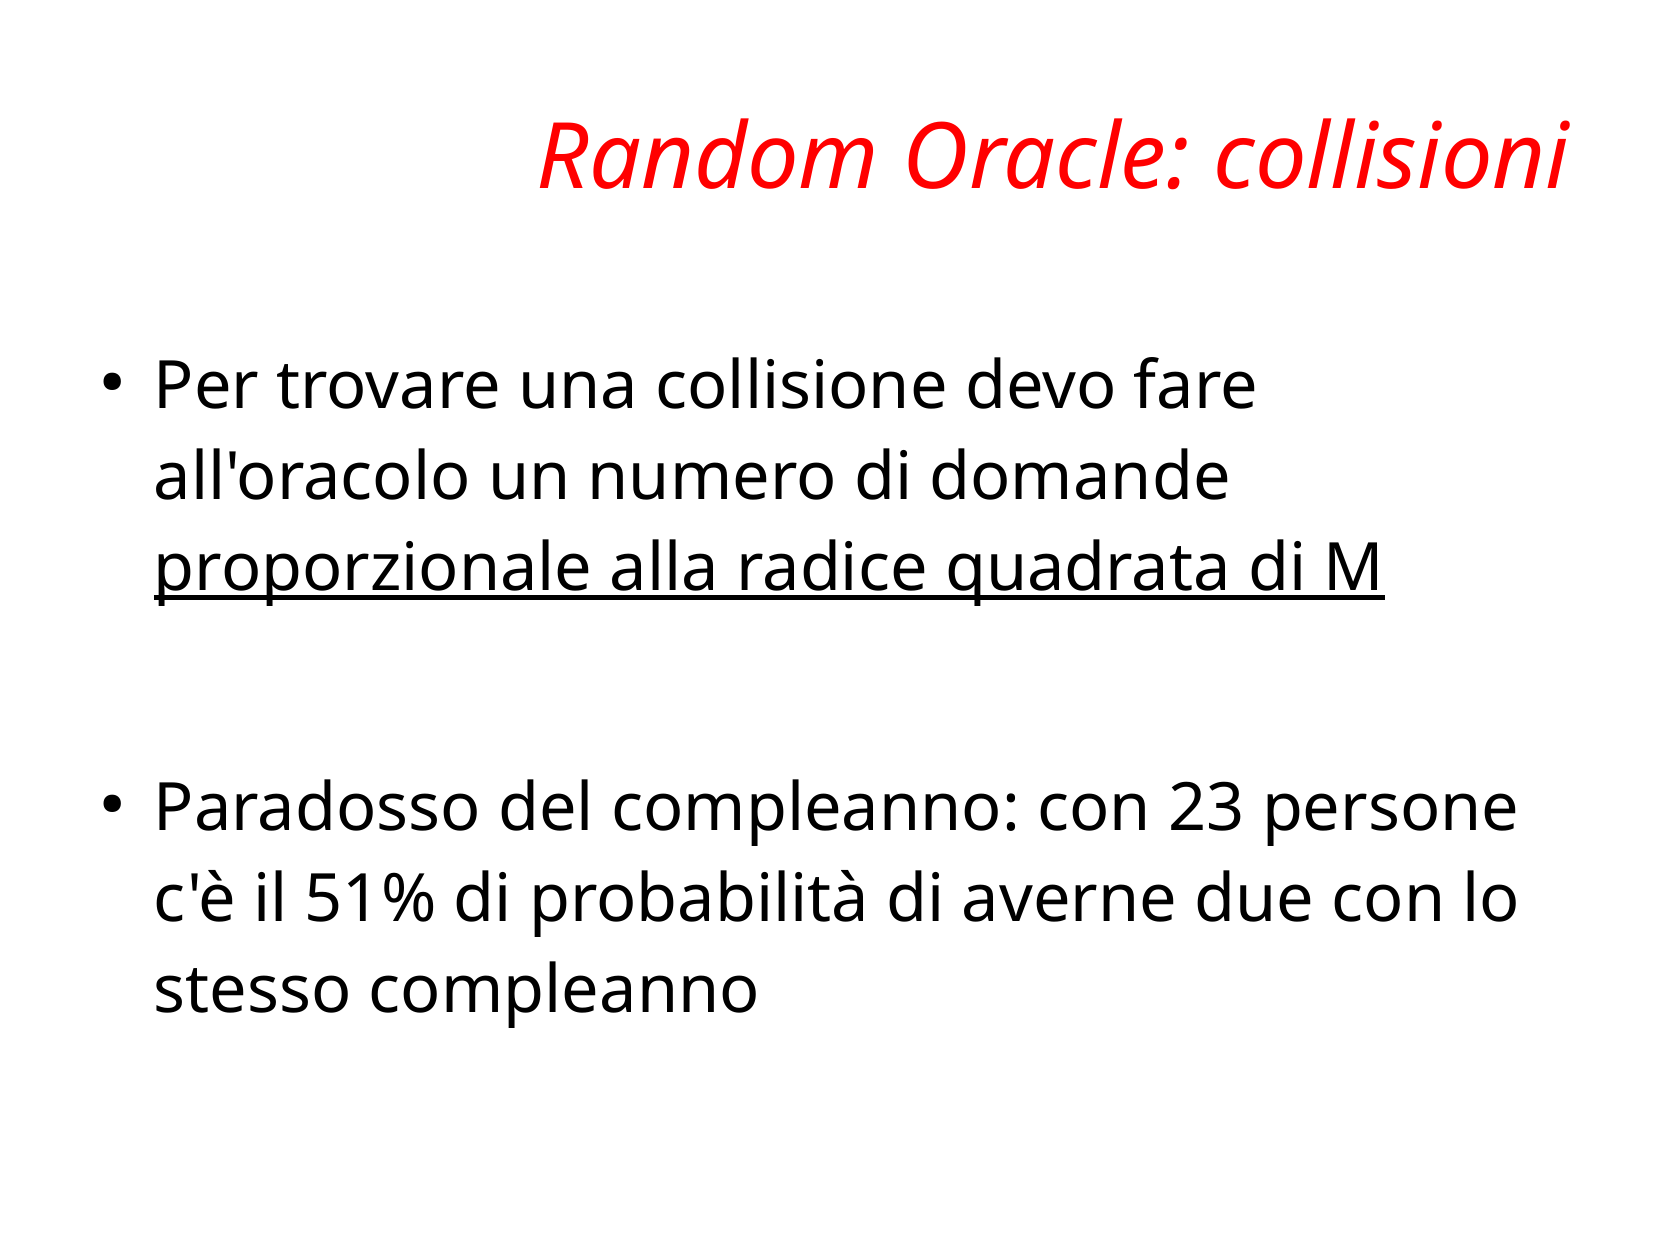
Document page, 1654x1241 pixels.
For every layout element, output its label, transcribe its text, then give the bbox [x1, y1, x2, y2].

list Per trovare una collisione devo fare all'oracolo un numero di domande proporzionale alla radice quadrata di M Paradosso del compleanno: con 23 persone c'è il 51% di probabilità di averne due con lo stesso compleanno [82, 337, 1571, 1109]
title Random Oracle: collisioni [82, 49, 1571, 257]
